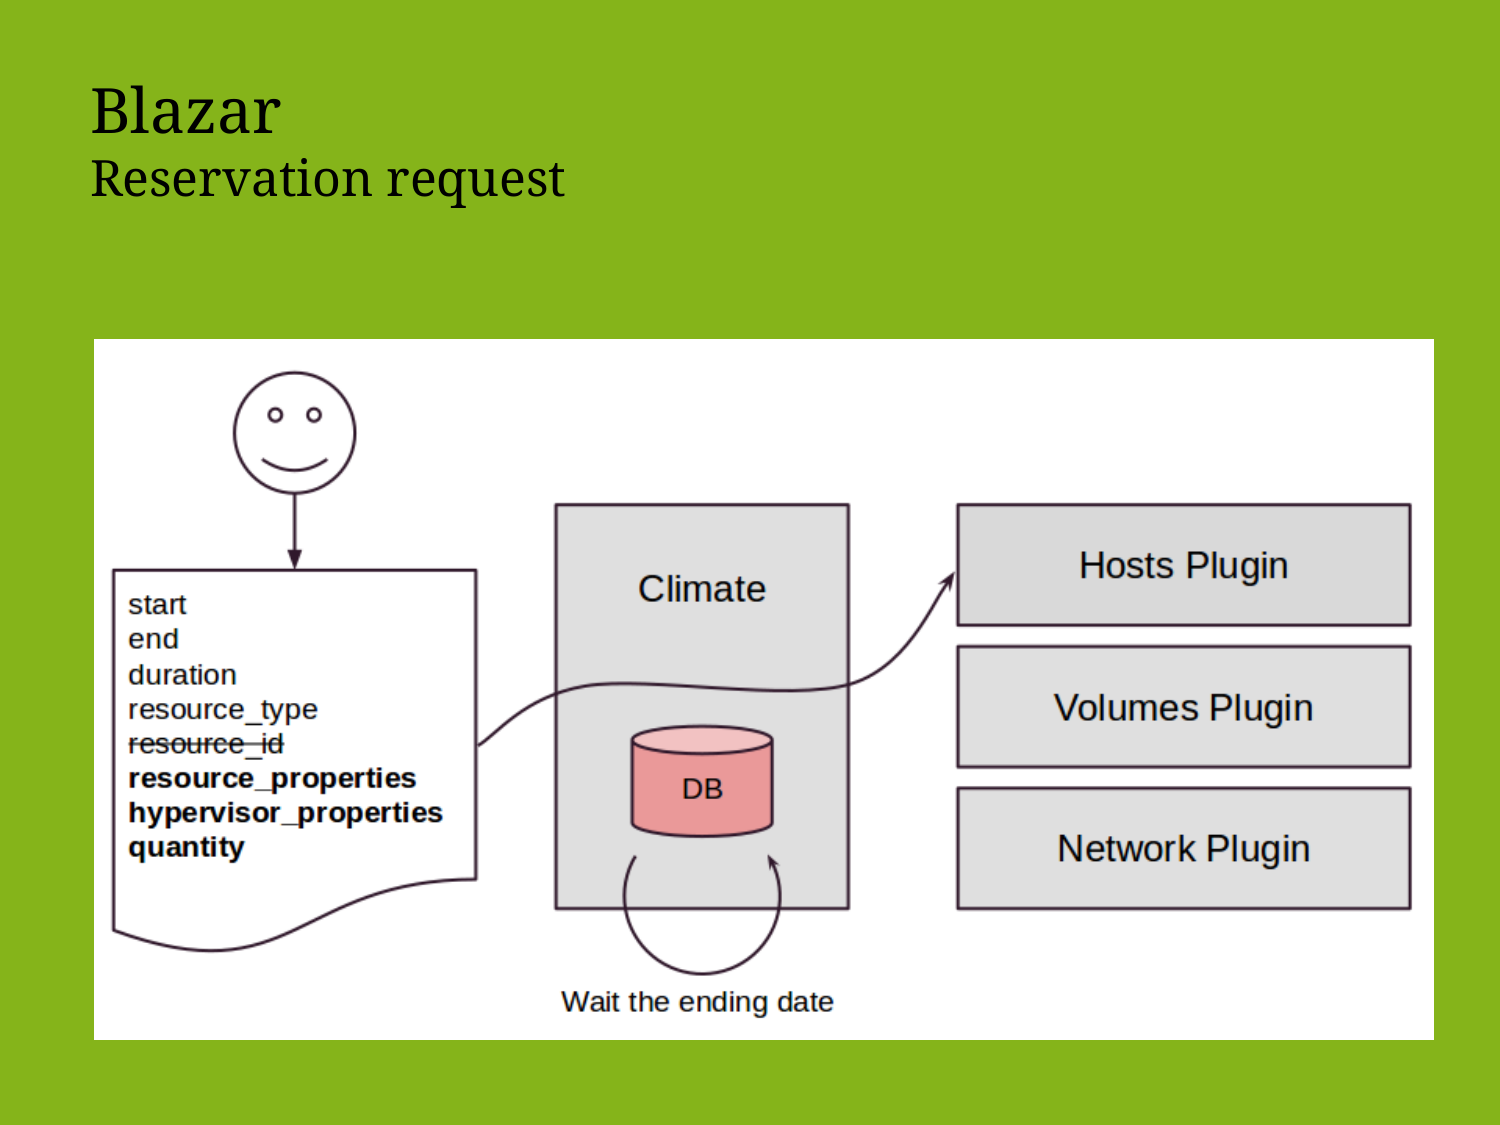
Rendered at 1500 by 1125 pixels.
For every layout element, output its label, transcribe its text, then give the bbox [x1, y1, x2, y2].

picture [94, 339, 1434, 1040]
title Blazar Reservation request [75, 45, 1426, 233]
